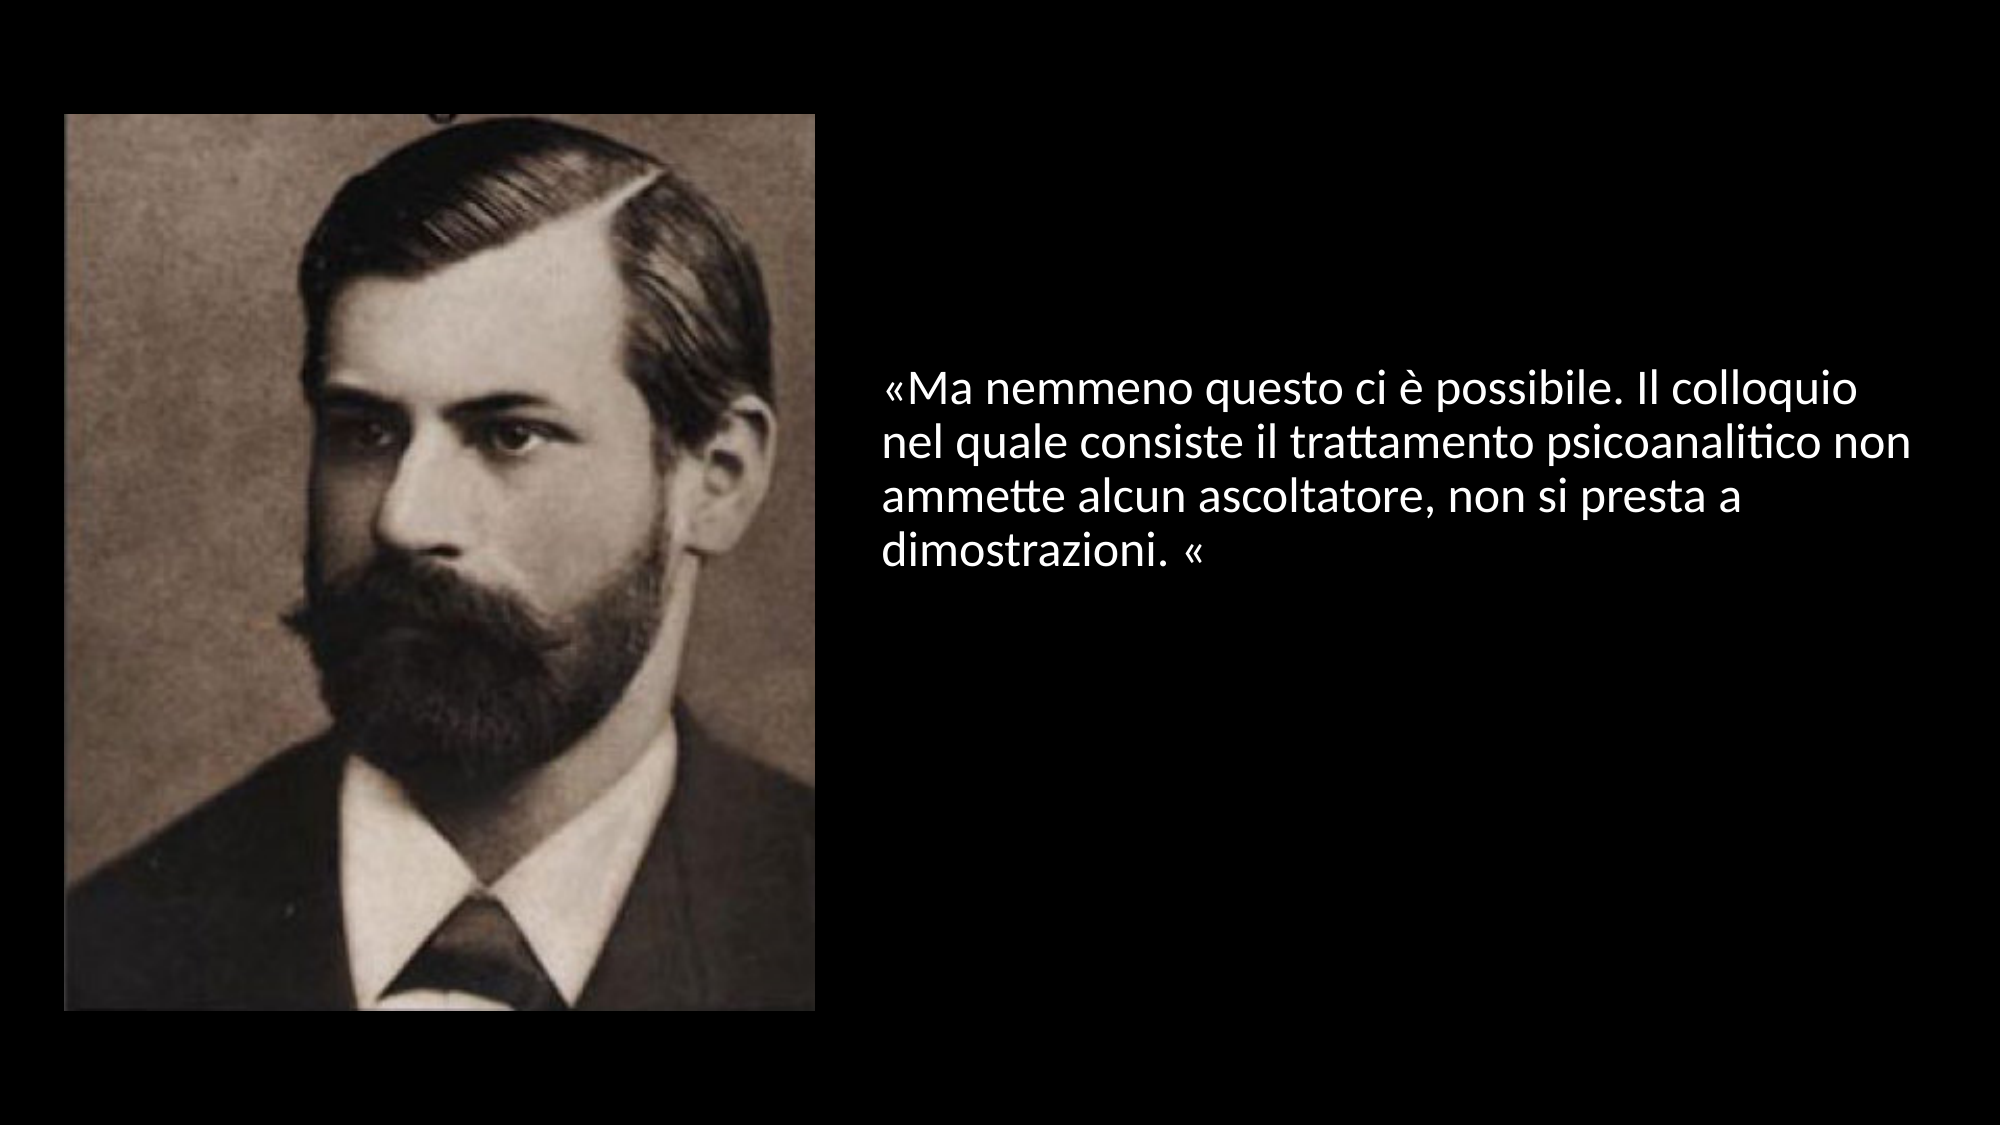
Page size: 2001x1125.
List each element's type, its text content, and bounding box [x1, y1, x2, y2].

picture [64, 114, 815, 1011]
list «Ma nemmeno questo ci è possibile. Il colloquio nel quale consiste il trattamento psicoanalitico non ammette alcun ascoltatore, non si presta a dimostrazioni. « [866, 48, 1930, 1078]
